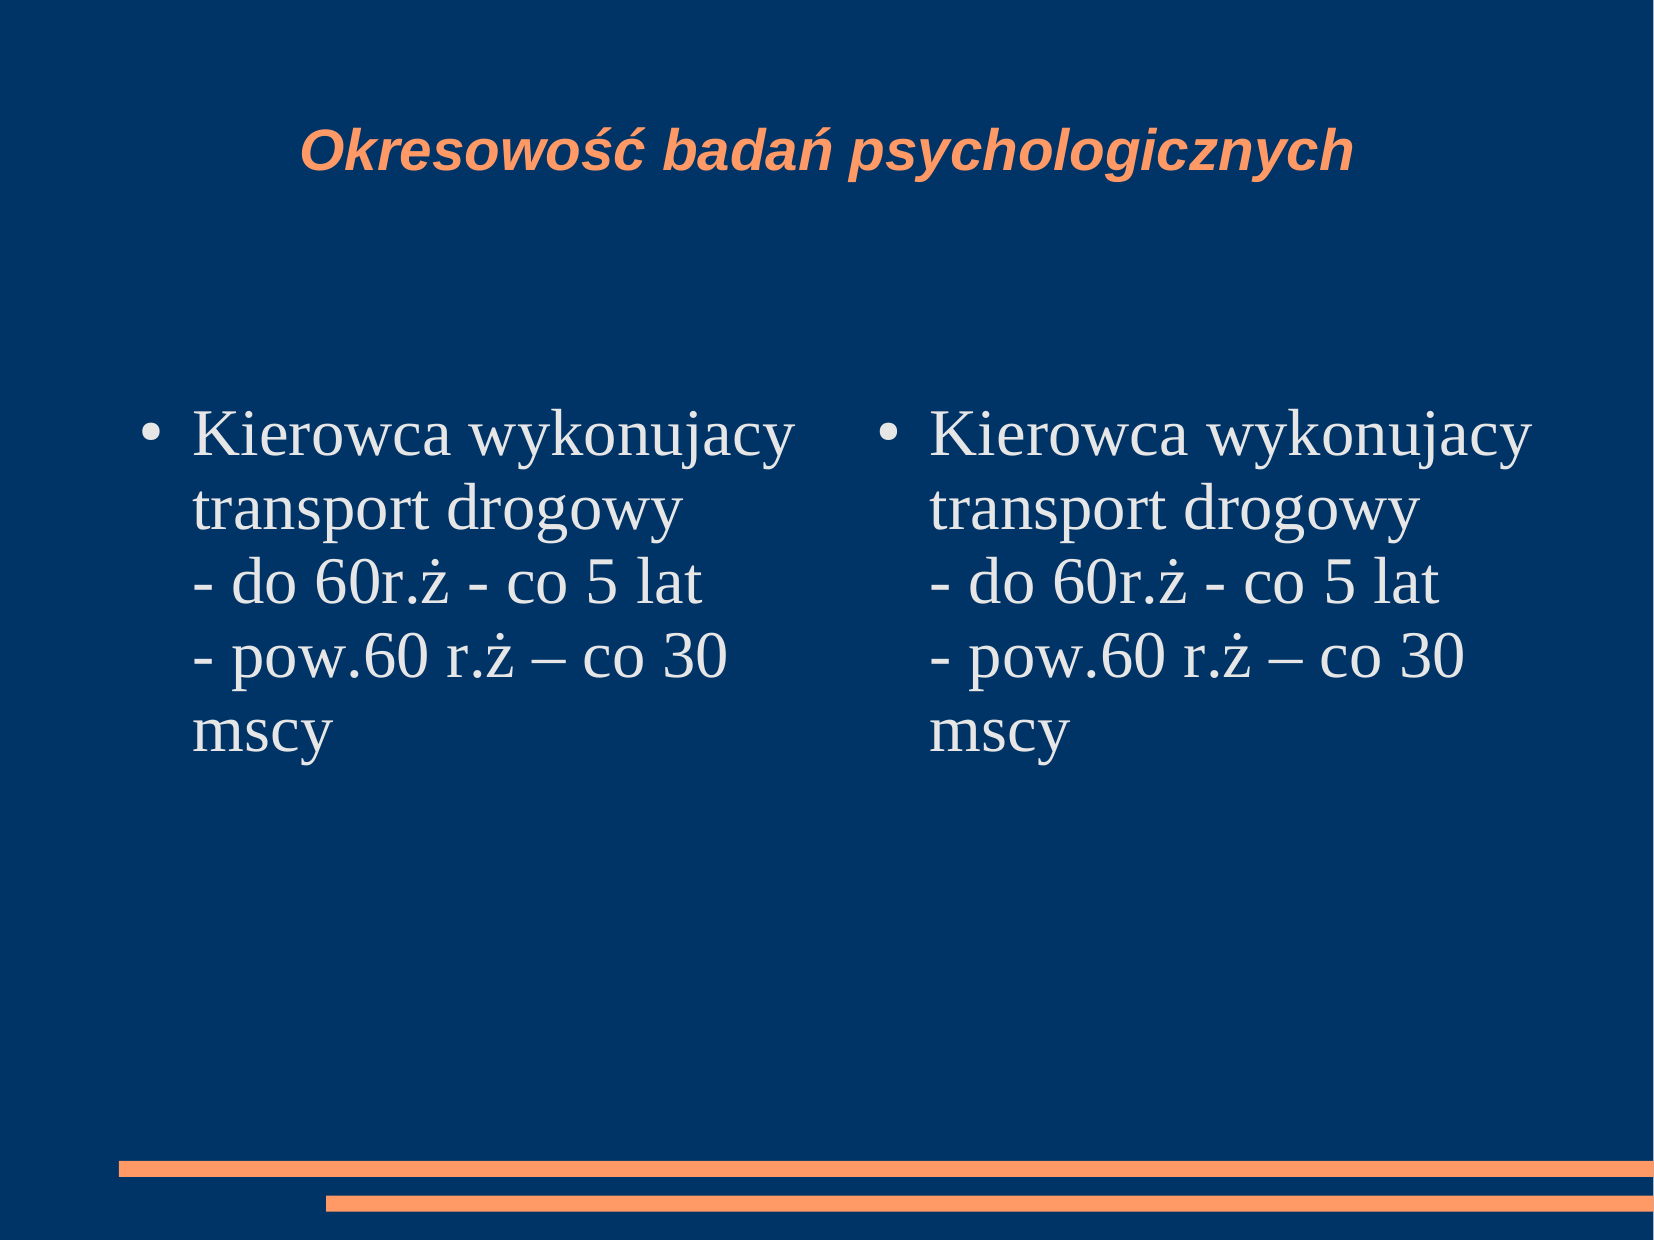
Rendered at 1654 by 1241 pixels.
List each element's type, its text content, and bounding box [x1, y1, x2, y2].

list Kierowca wykonujacy transport drogowy - do 60r.ż - co 5 lat - pow.60 r.ż – co 30 mscy [121, 322, 824, 1132]
title Okresowość badań psychologicznych [121, 46, 1534, 254]
list Kierowca wykonujacy transport drogowy - do 60r.ż - co 5 lat - pow.60 r.ż – co 30 mscy [858, 322, 1562, 1132]
